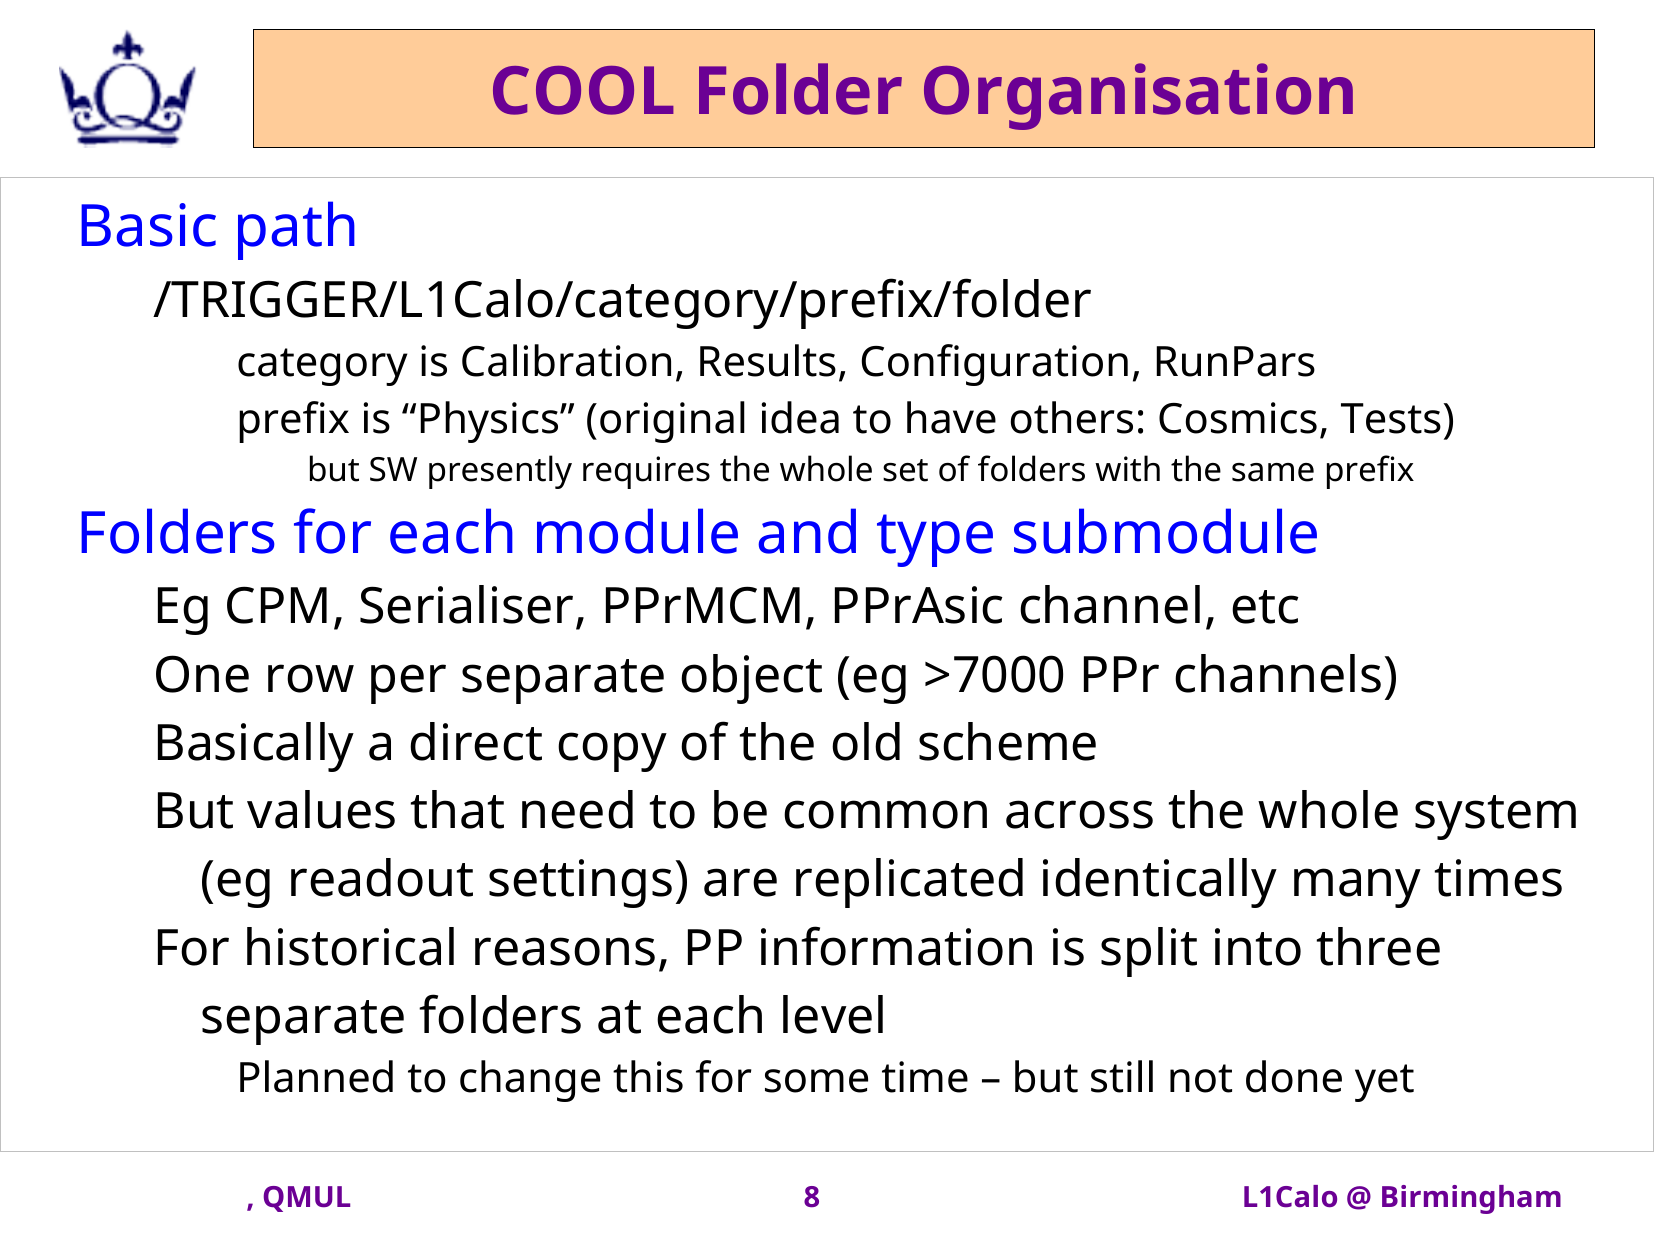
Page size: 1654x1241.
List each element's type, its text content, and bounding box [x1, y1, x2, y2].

title COOL Folder Organisation [253, 29, 1595, 148]
picture [59, 29, 200, 148]
list Basic path /TRIGGER/L1Calo/category/prefix/folder category is Calibration, Results, Configuration, RunPars prefix is “Physics” (original idea to have others: Cosmics, Tests) but SW presently requires the whole set of folders with the same prefix Folders for each module and type submodule Eg CPM, Serialiser, PPrMCM, PPrAsic channel, etc One row per separate object (eg >7000 PPr channels) Basically a direct copy of the old scheme But values that need to be common across the whole system (eg readout settings) are replicated identically many times For historical reasons, PP information is split into three separate folders at each level Planned to change this for some time – but still not done yet [59, 184, 1603, 1125]
